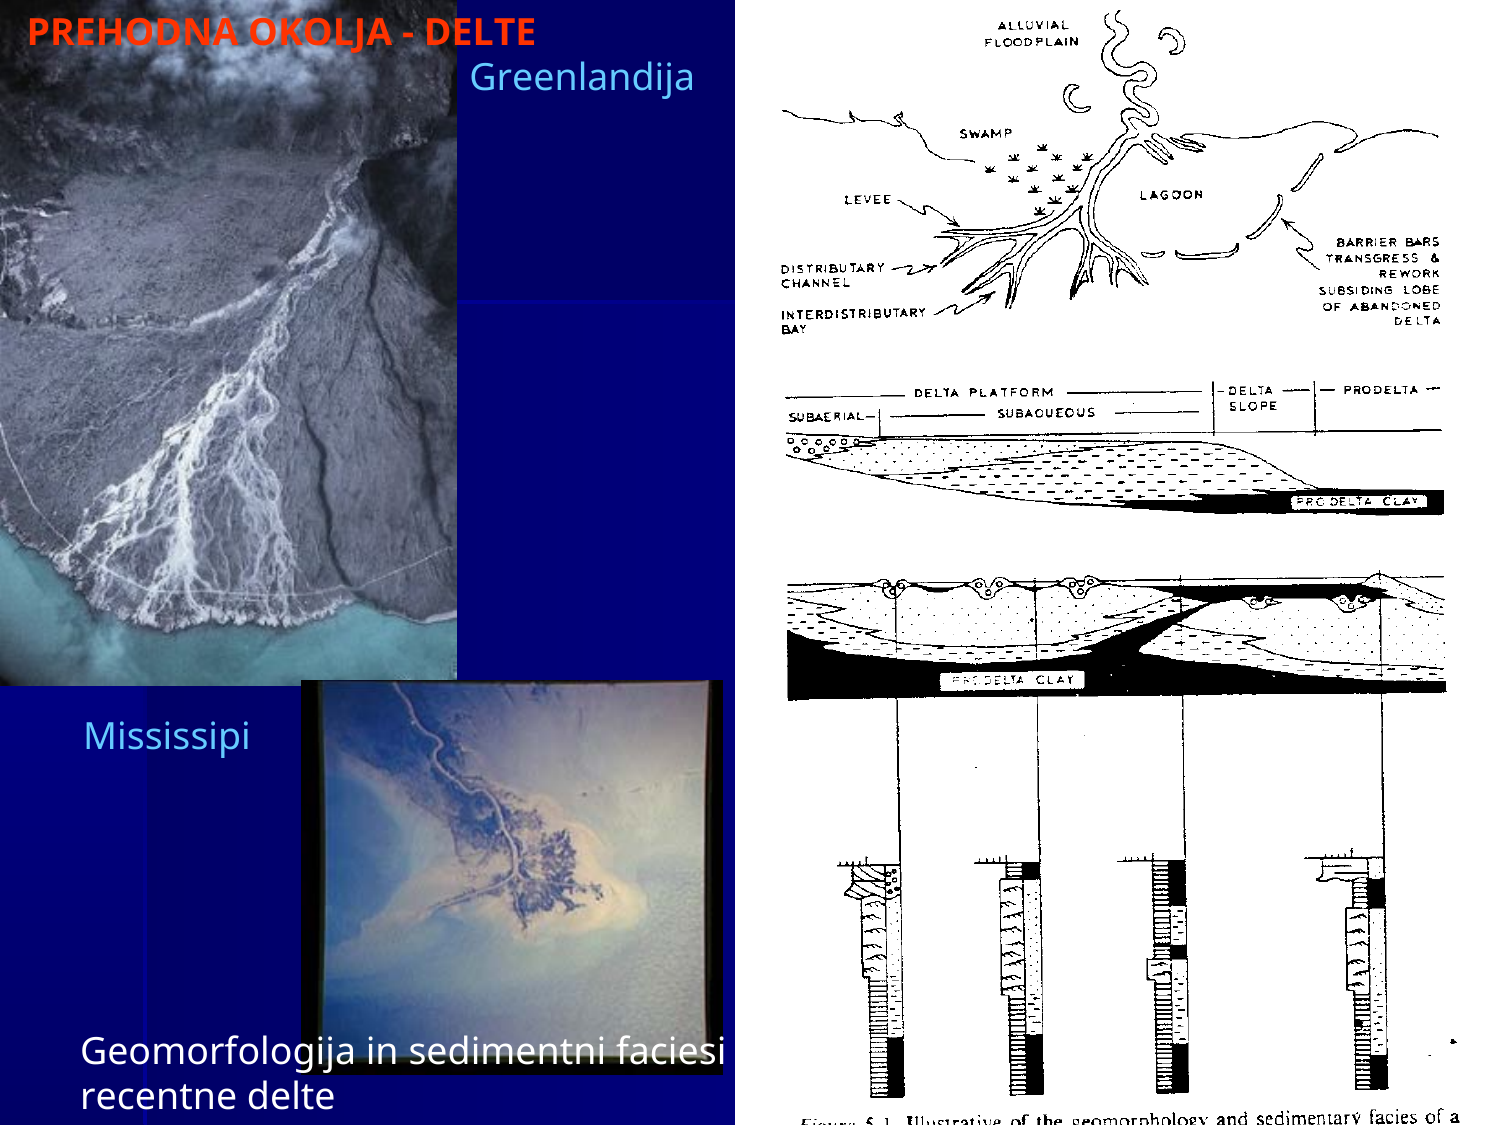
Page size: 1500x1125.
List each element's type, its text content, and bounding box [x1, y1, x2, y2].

picture [735, 0, 1500, 1125]
text_box Greenlandija [454, 45, 711, 106]
picture [0, 0, 723, 1019]
text_box Geomorfologija in sedimentni faciesi recentne delte [65, 1019, 753, 1125]
text_box PREHODNA OKOLJA - DELTE [11, 0, 552, 61]
text_box Mississipi [68, 704, 267, 765]
